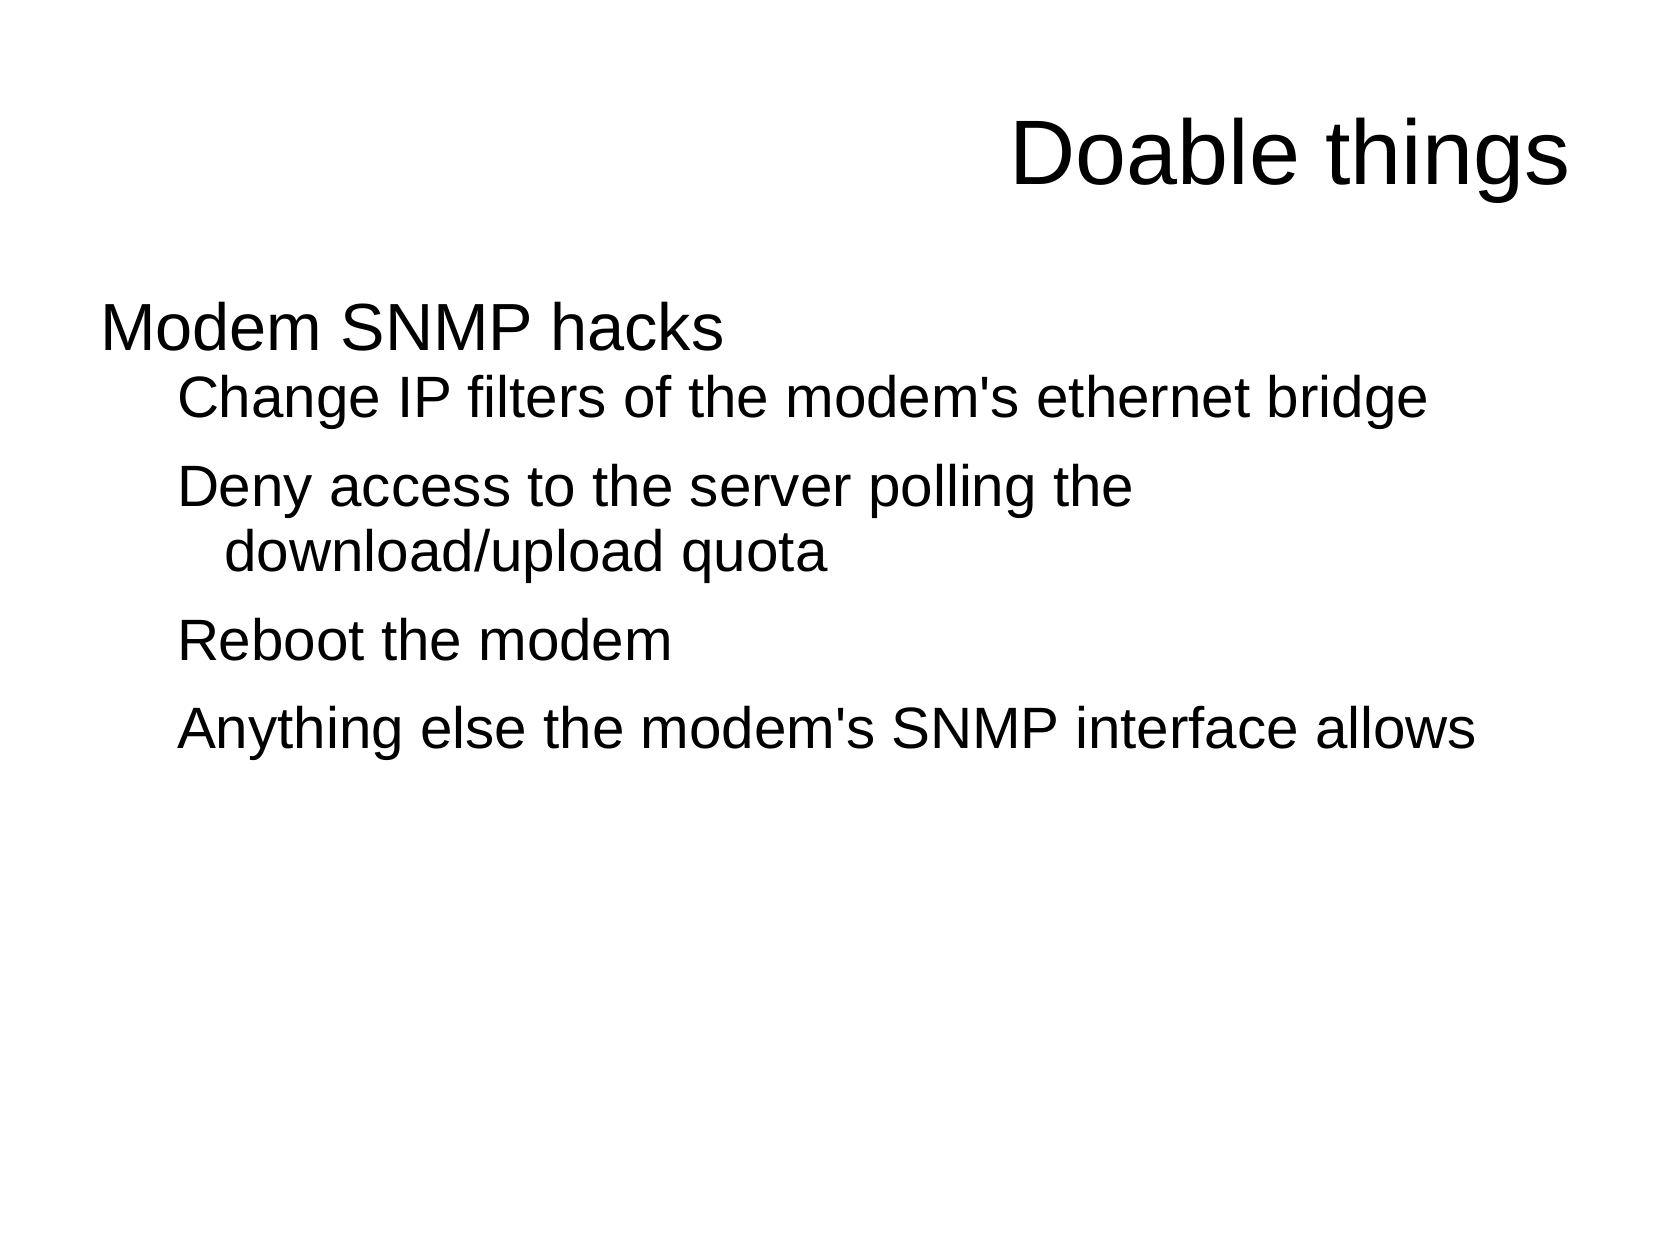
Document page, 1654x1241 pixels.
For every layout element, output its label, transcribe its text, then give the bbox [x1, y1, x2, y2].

list Modem SNMP hacks Change IP filters of the modem's ethernet bridge Deny access to the server polling the download/upload quota Reboot the modem Anything else the modem's SNMP interface allows [82, 290, 1571, 1109]
title Doable things [82, 49, 1571, 257]
